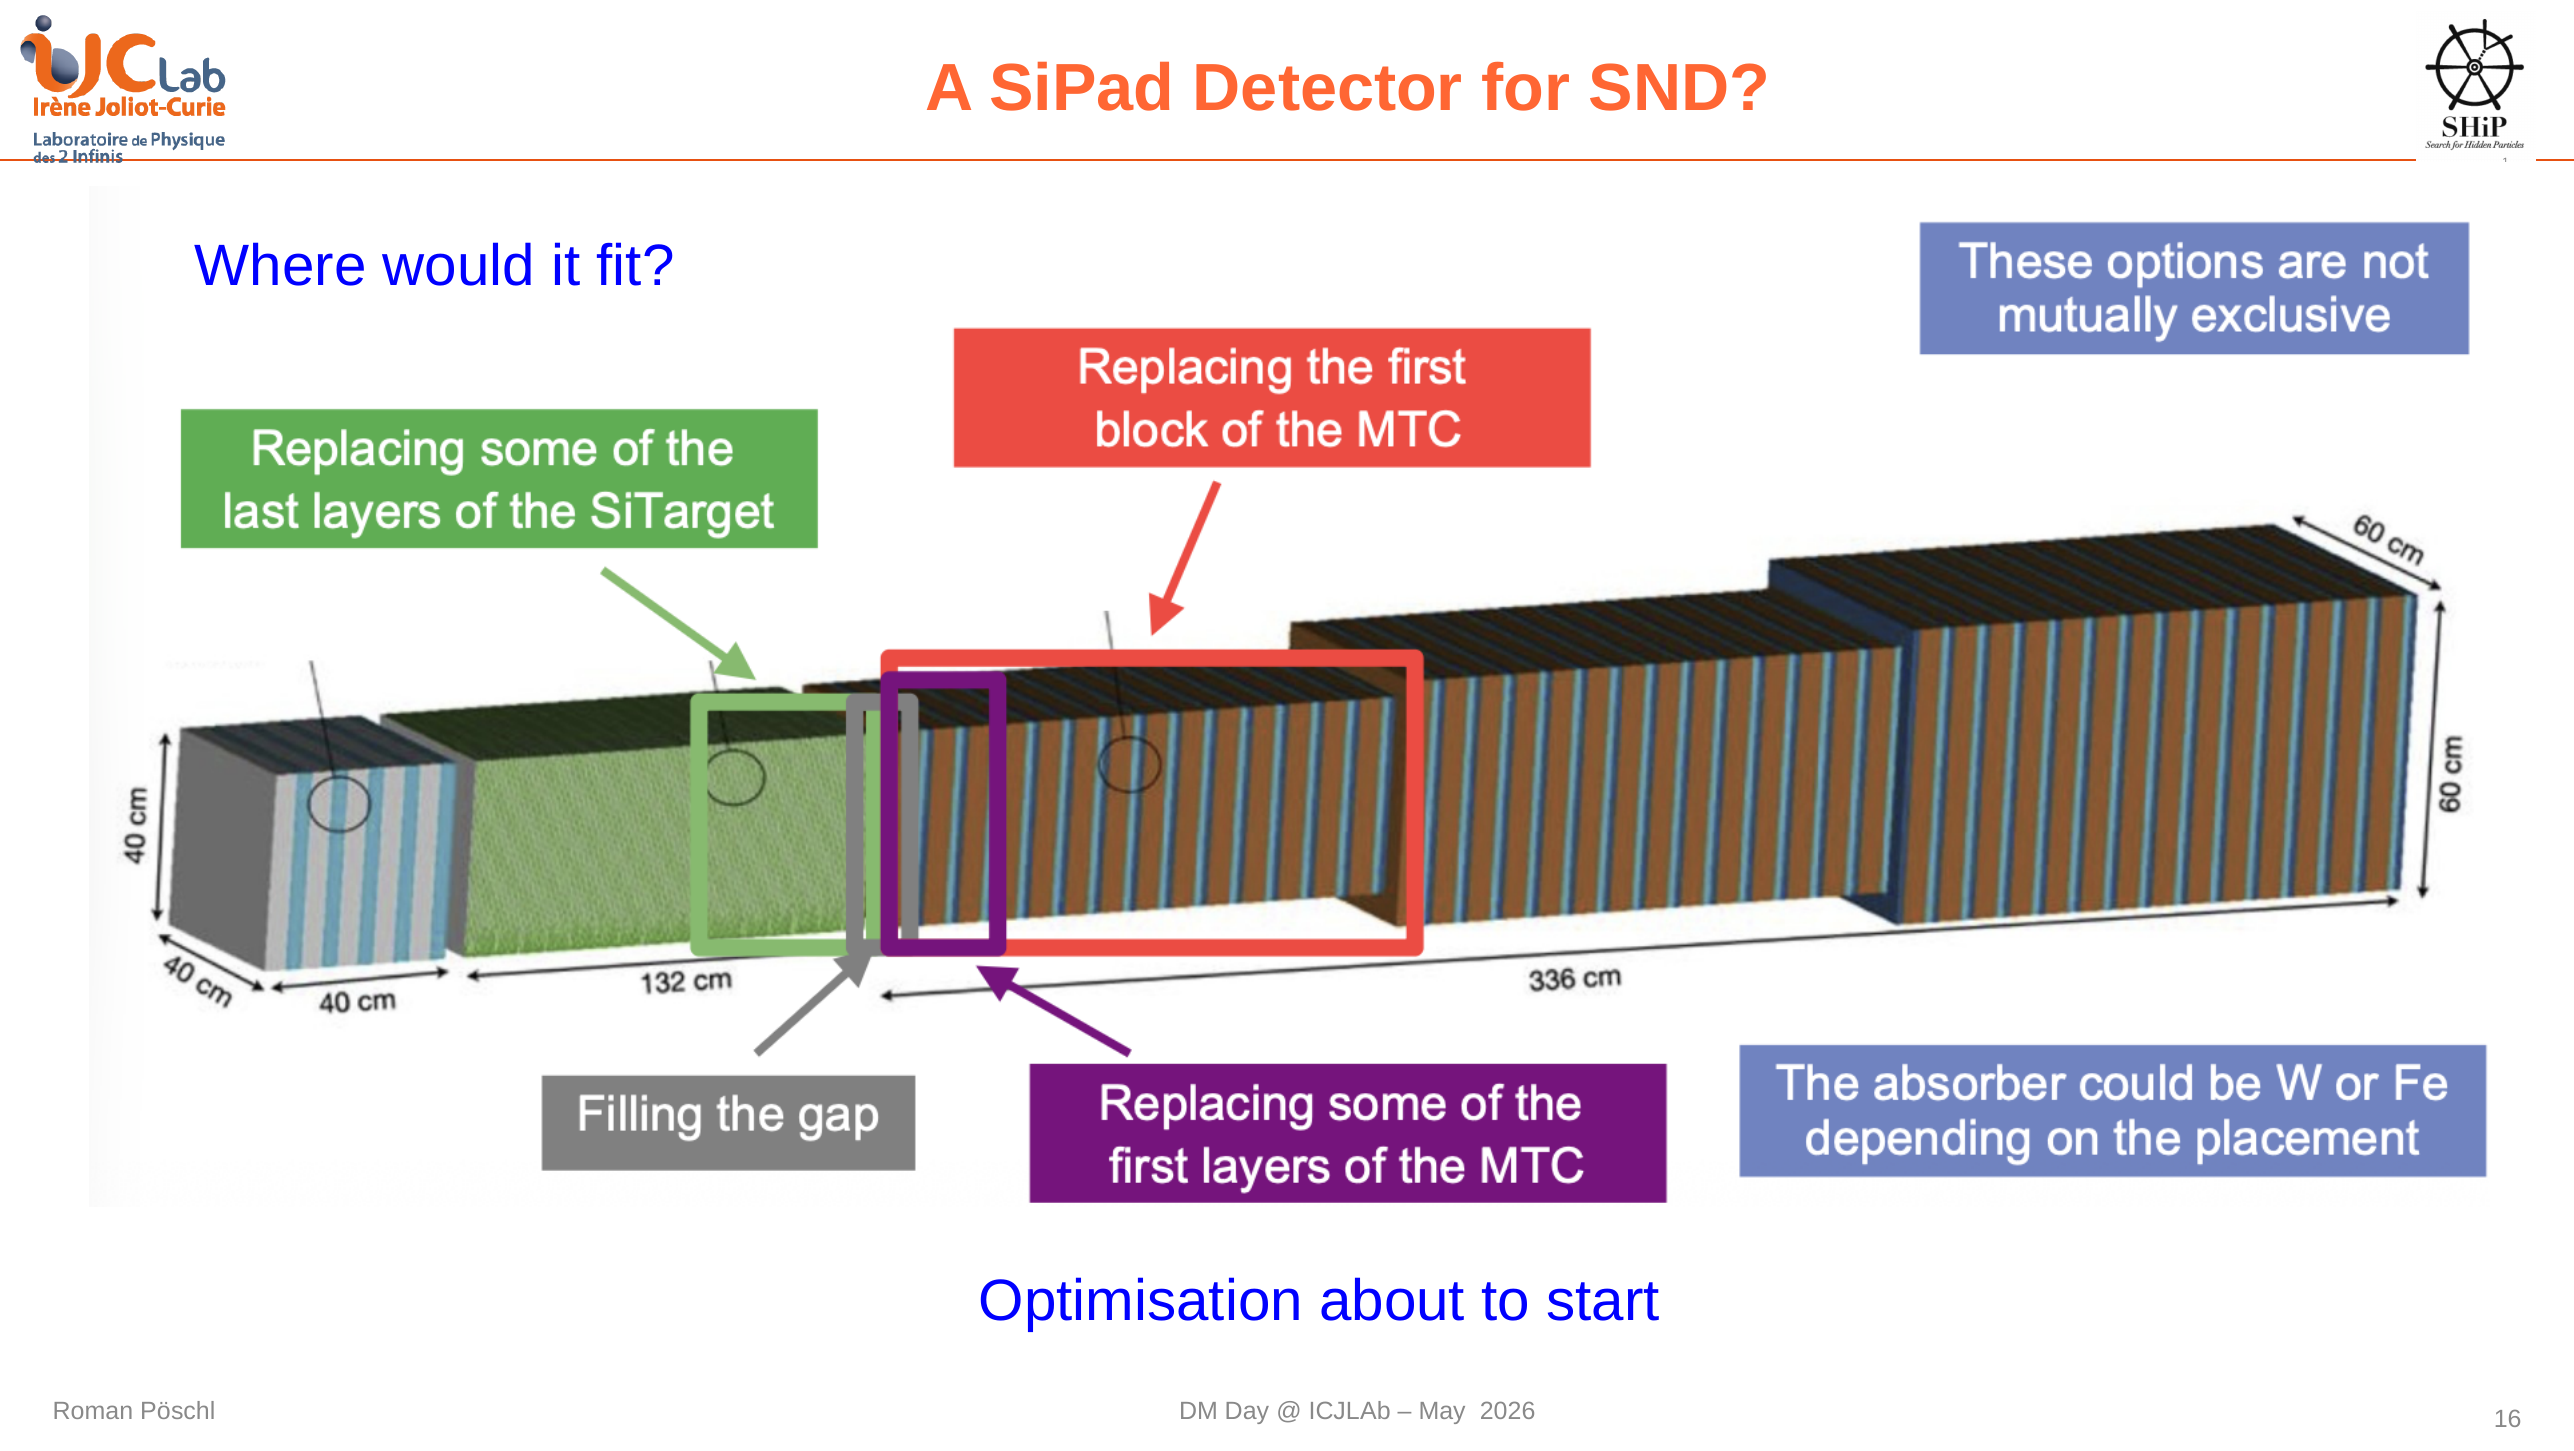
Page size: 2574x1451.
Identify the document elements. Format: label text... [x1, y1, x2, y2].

text_box Where would it fit? [180, 225, 689, 305]
picture [2431, 11, 2536, 162]
text_box Optimisation about to start [964, 1260, 1674, 1340]
title A SiPad Detector for SND? [285, 7, 2431, 168]
picture [89, 186, 2490, 1207]
picture [4, 0, 241, 178]
